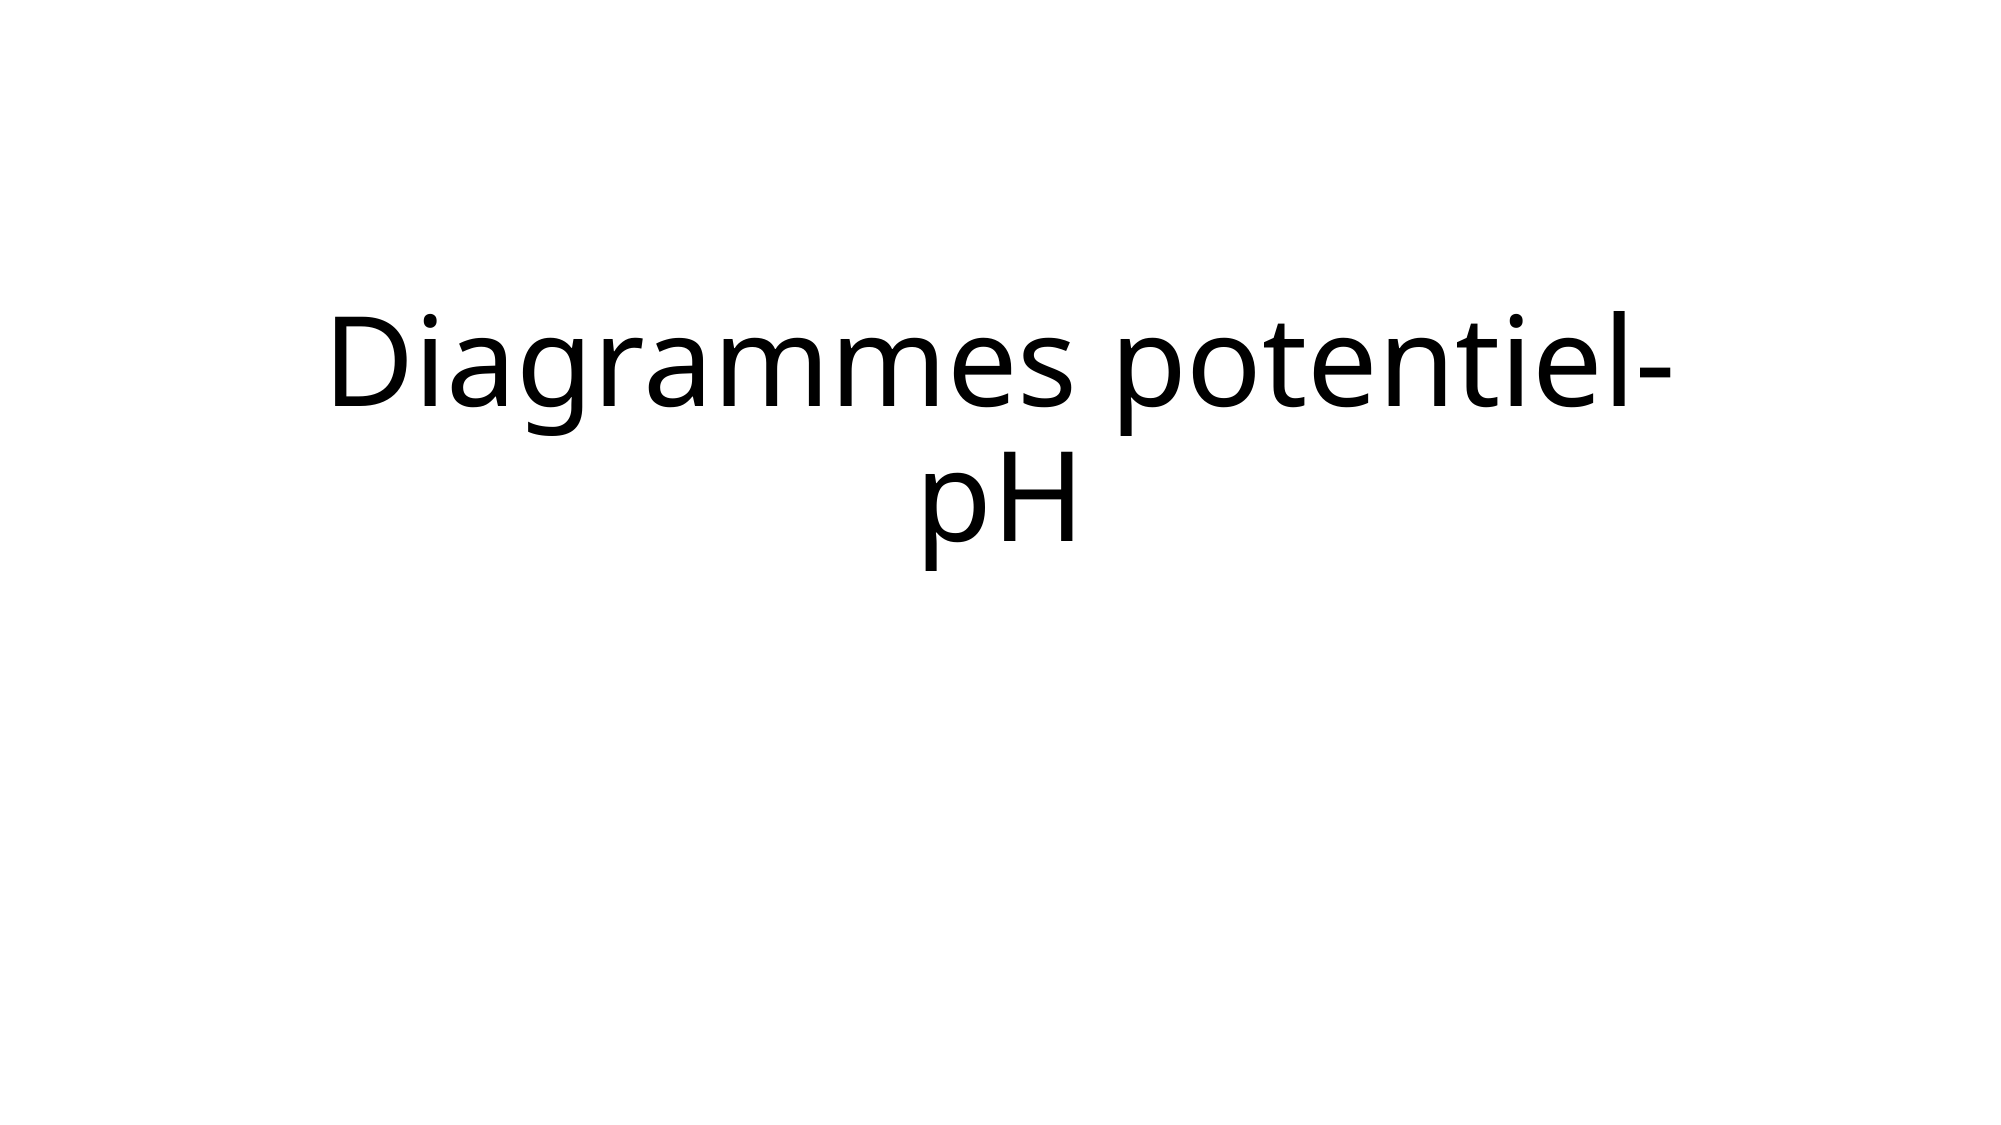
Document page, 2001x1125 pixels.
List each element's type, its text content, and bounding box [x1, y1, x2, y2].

title Diagrammes potentiel-pH [249, 184, 1750, 576]
